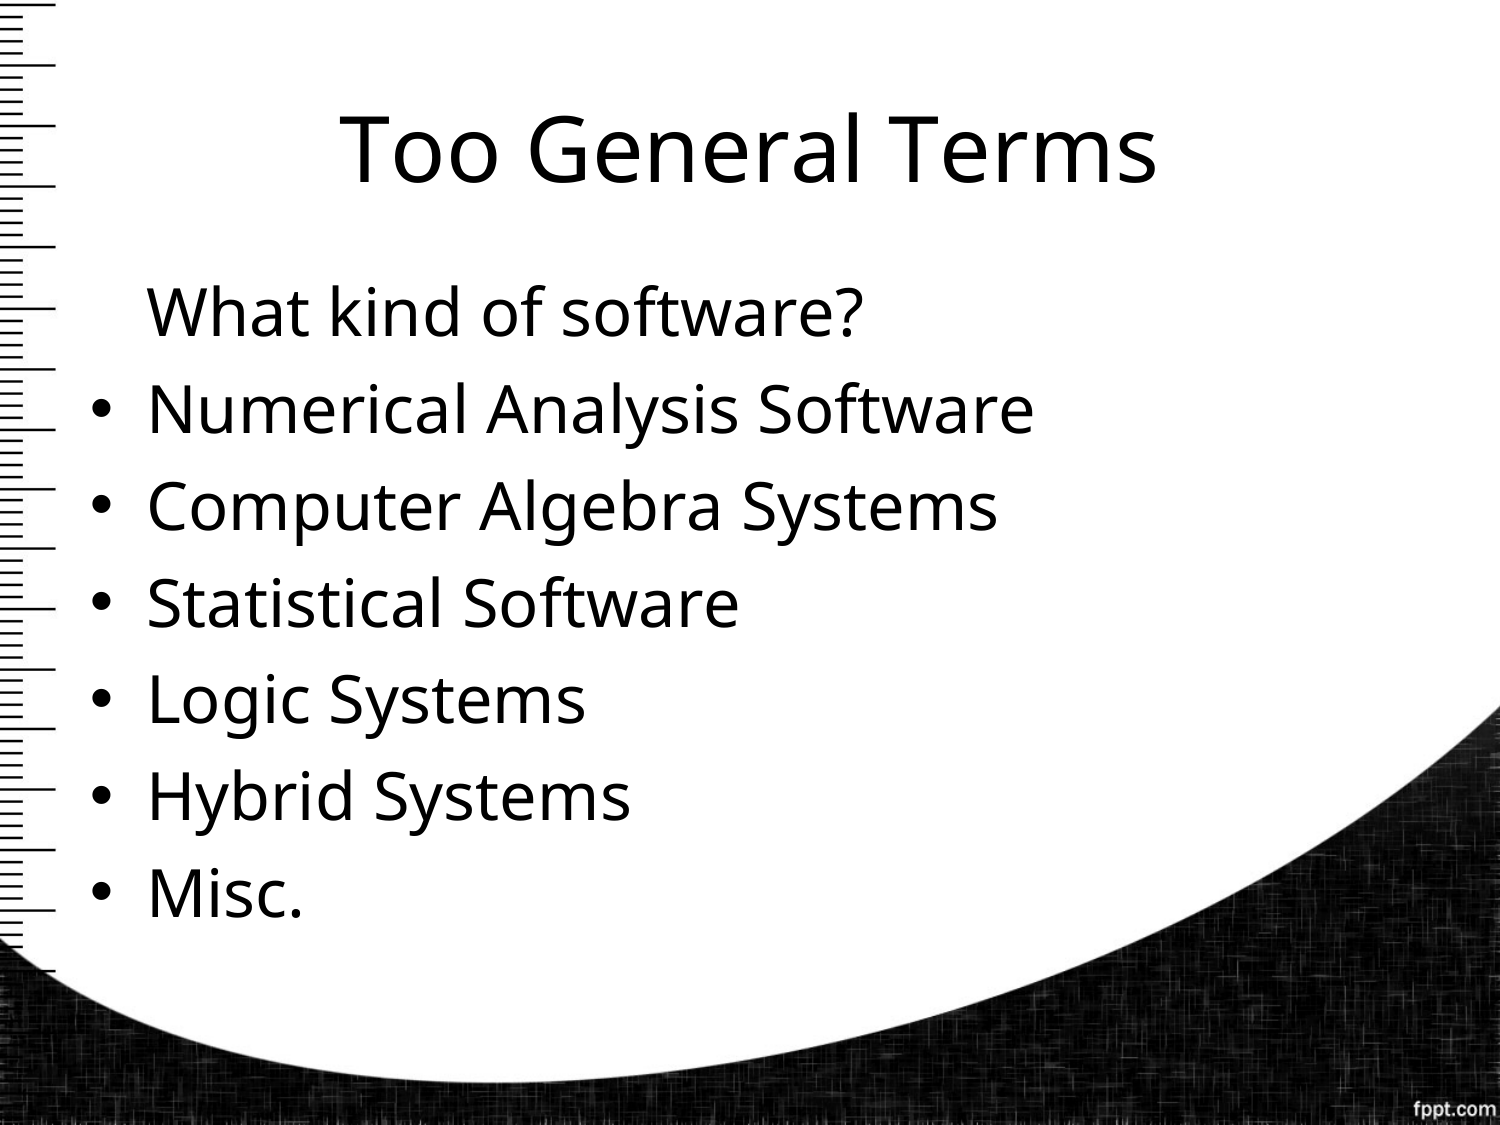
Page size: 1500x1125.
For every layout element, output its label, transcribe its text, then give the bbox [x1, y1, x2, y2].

list What kind of software? Numerical Analysis Software Computer Algebra Systems Statistical Software Logic Systems Hybrid Systems Misc. [75, 262, 1426, 1020]
picture [0, 0, 1500, 1125]
title Too General Terms [75, 44, 1426, 248]
